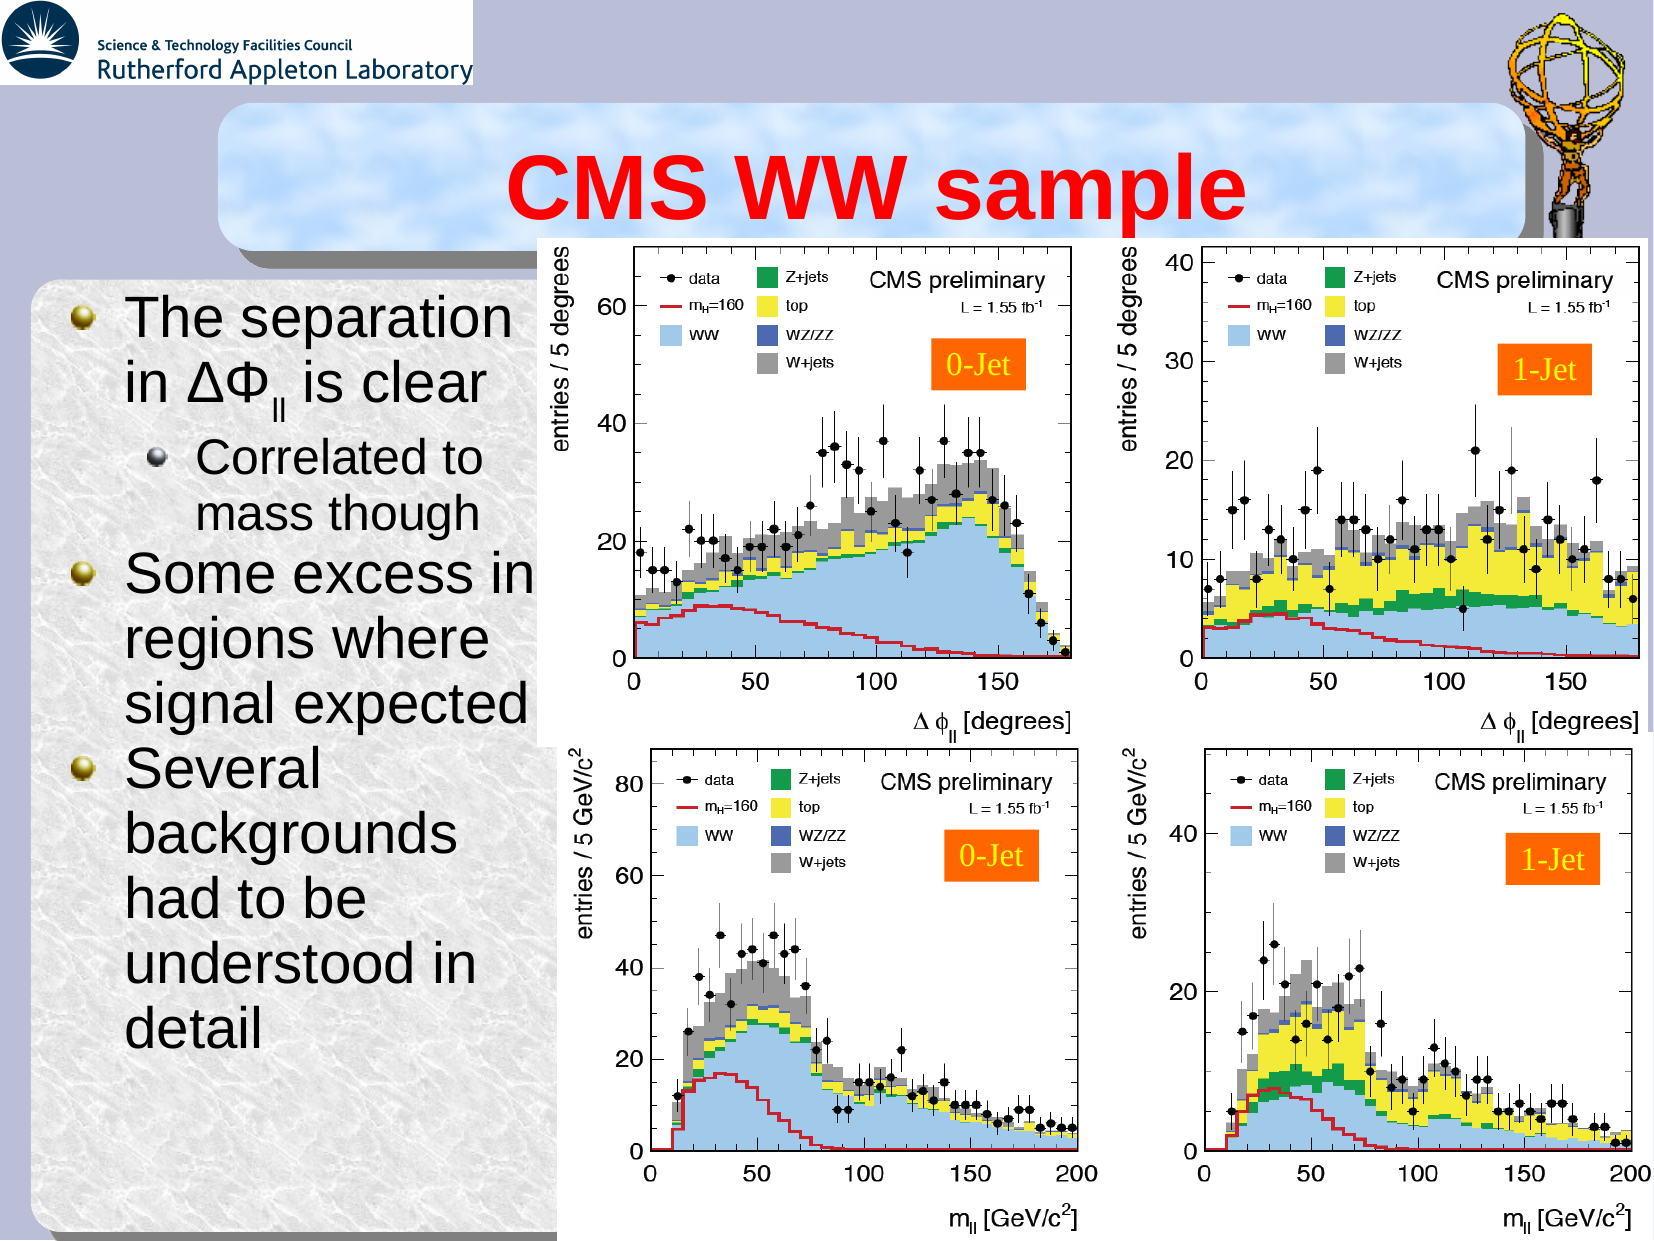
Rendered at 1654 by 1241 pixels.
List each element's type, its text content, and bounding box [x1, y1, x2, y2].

text_box 1-Jet [1505, 832, 1601, 885]
picture [30, 0, 1654, 1241]
title CMS WW sample [244, 112, 1512, 263]
text_box 1-Jet [1497, 343, 1592, 396]
text_box 0-Jet [944, 829, 1039, 882]
picture [0, 0, 473, 85]
text_box 0-Jet [931, 338, 1026, 391]
list The separation in ΔΦll is clear Correlated to mass though Some excess in regions where signal expected Several backgrounds had to be understood in detail [53, 285, 557, 1193]
